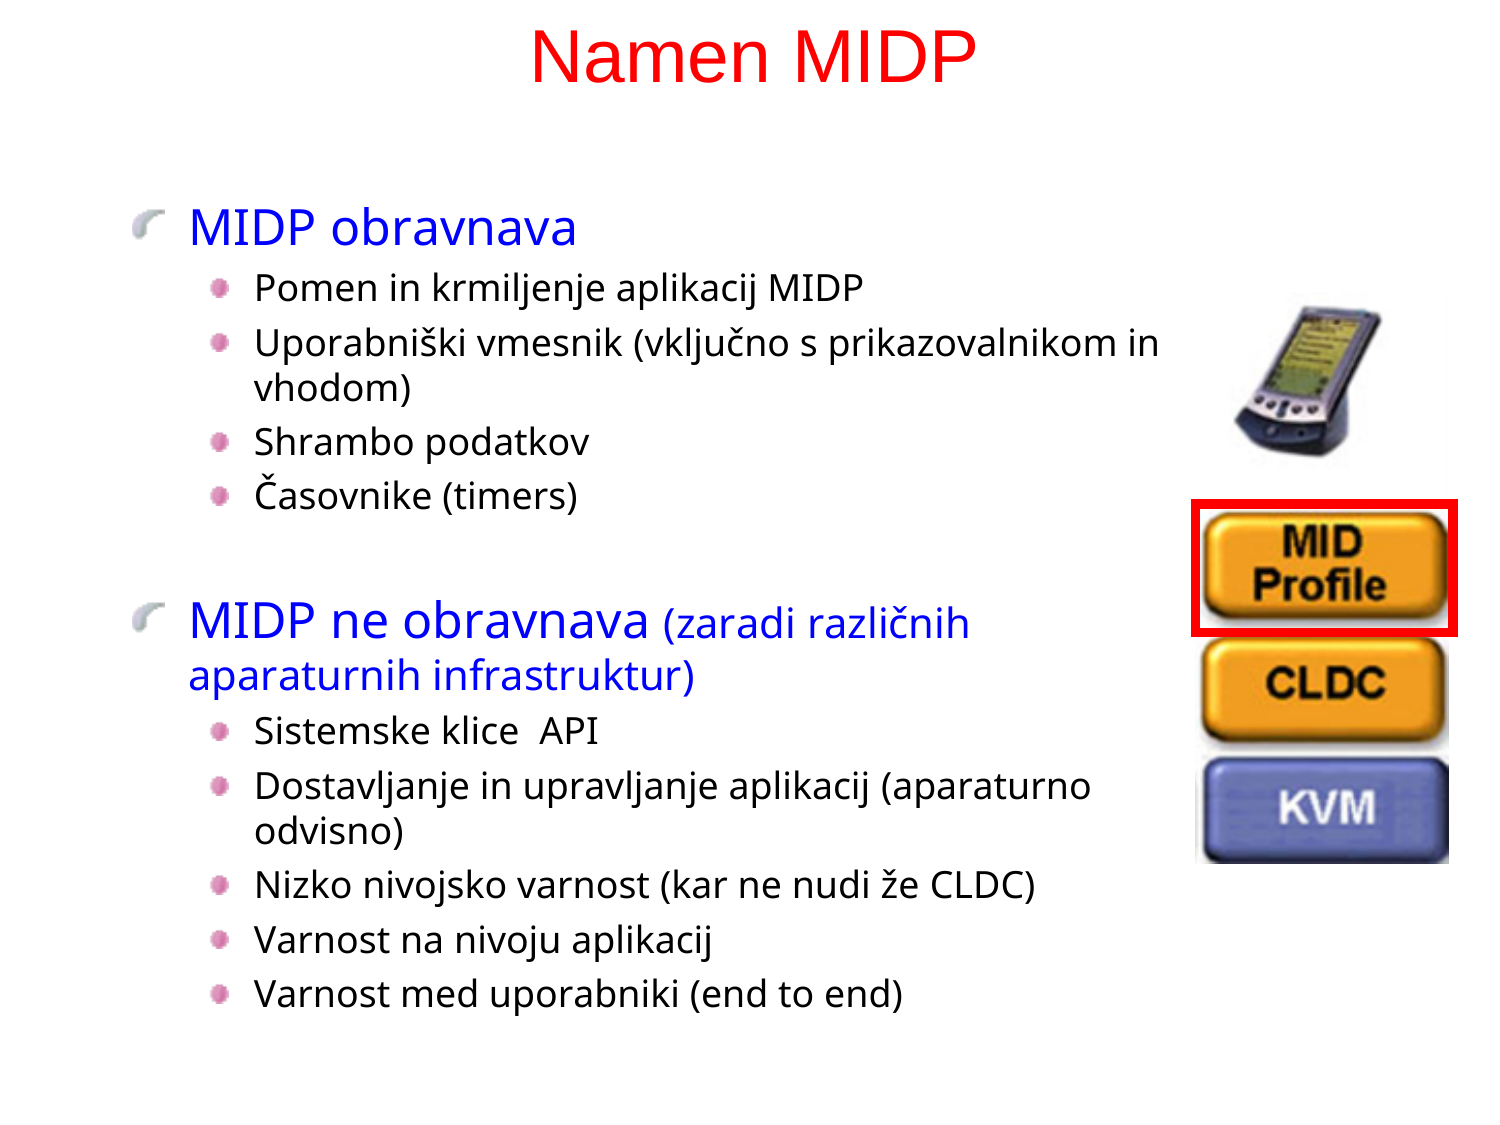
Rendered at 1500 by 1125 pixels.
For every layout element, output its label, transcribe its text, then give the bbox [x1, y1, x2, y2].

picture [1200, 509, 1448, 628]
list MIDP obravnava Pomen in krmiljenje aplikacij MIDP Uporabniški vmesnik (vključno s prikazovalnikom in vhodom) Shrambo podatkov Časovnike (timers) MIDP ne obravnava (zaradi različnih aparaturnih infrastruktur) Sistemske klice API Dostavljanje in upravljanje aplikacij (aparaturno odvisno) Nizko nivojsko varnost (kar ne nudi že CLDC) Varnost na nivoju aplikacij Varnost med uporabniki (end to end) [117, 187, 1219, 883]
picture [1195, 637, 1449, 865]
picture [207, 883, 229, 895]
title Namen MIDP [117, 0, 1393, 106]
picture [1195, 292, 1449, 499]
picture [207, 927, 229, 949]
picture [207, 981, 229, 1004]
